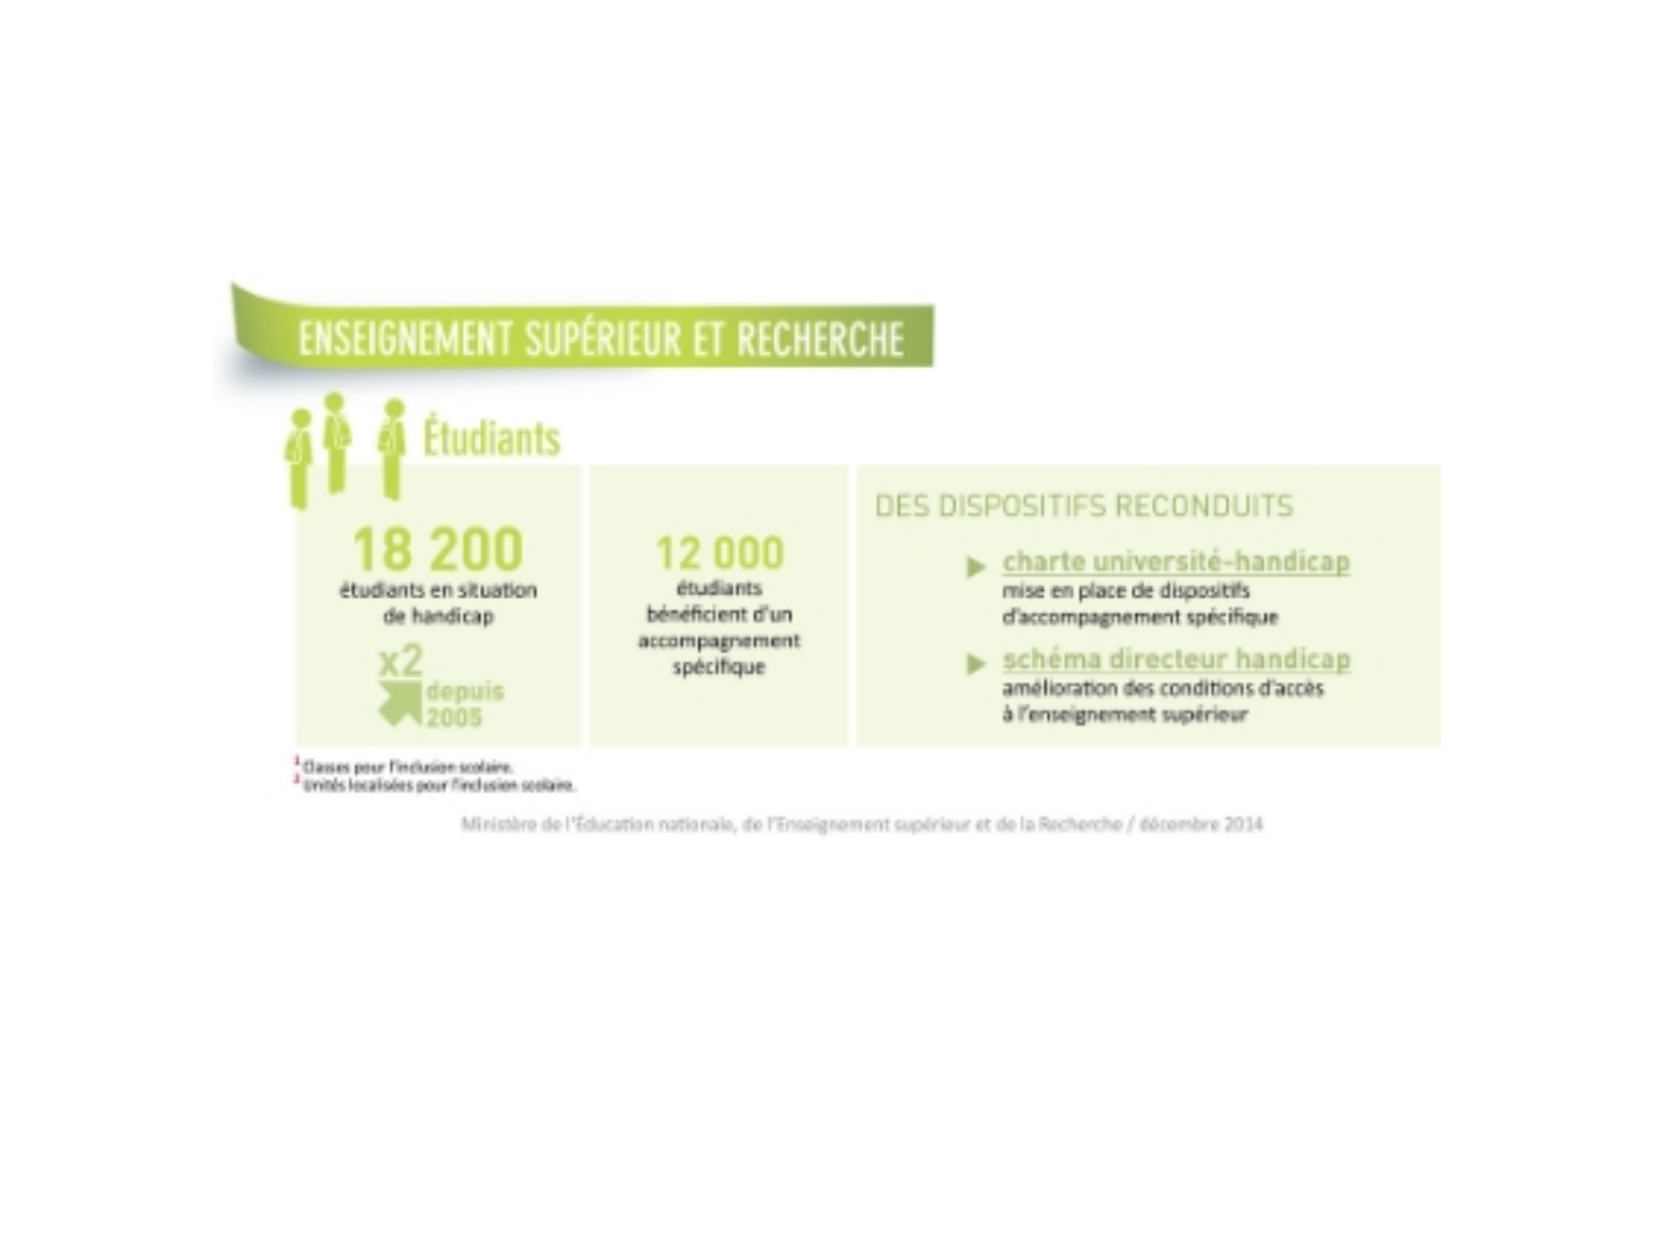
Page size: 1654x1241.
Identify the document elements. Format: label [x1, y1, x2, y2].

picture [212, 271, 1441, 839]
